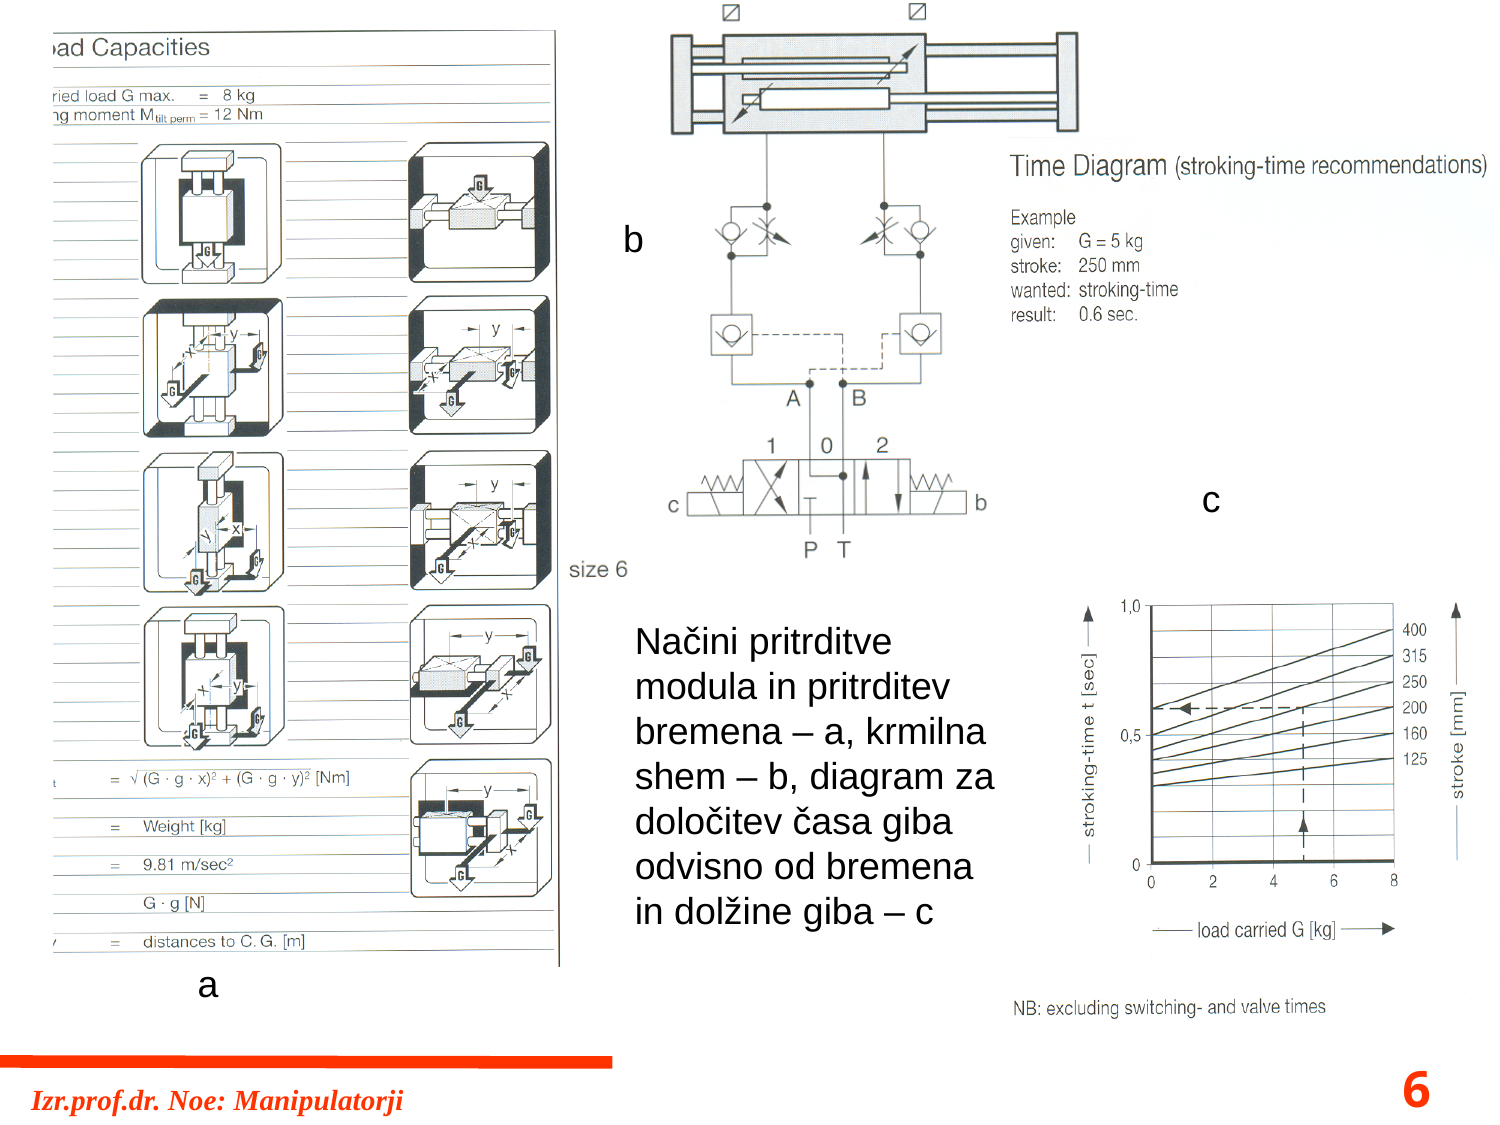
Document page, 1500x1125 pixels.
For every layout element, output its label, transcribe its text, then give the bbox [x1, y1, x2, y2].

text_box c [1187, 467, 1376, 528]
picture [53, 0, 1500, 1031]
text_box a [183, 952, 431, 1013]
text_box Načini pritrditve modula in pritrditev bremena – a, krmilna shem – b, diagram za določitev časa giba odvisno od bremena in dolžine giba – c [620, 609, 1022, 940]
text_box b [608, 207, 703, 268]
